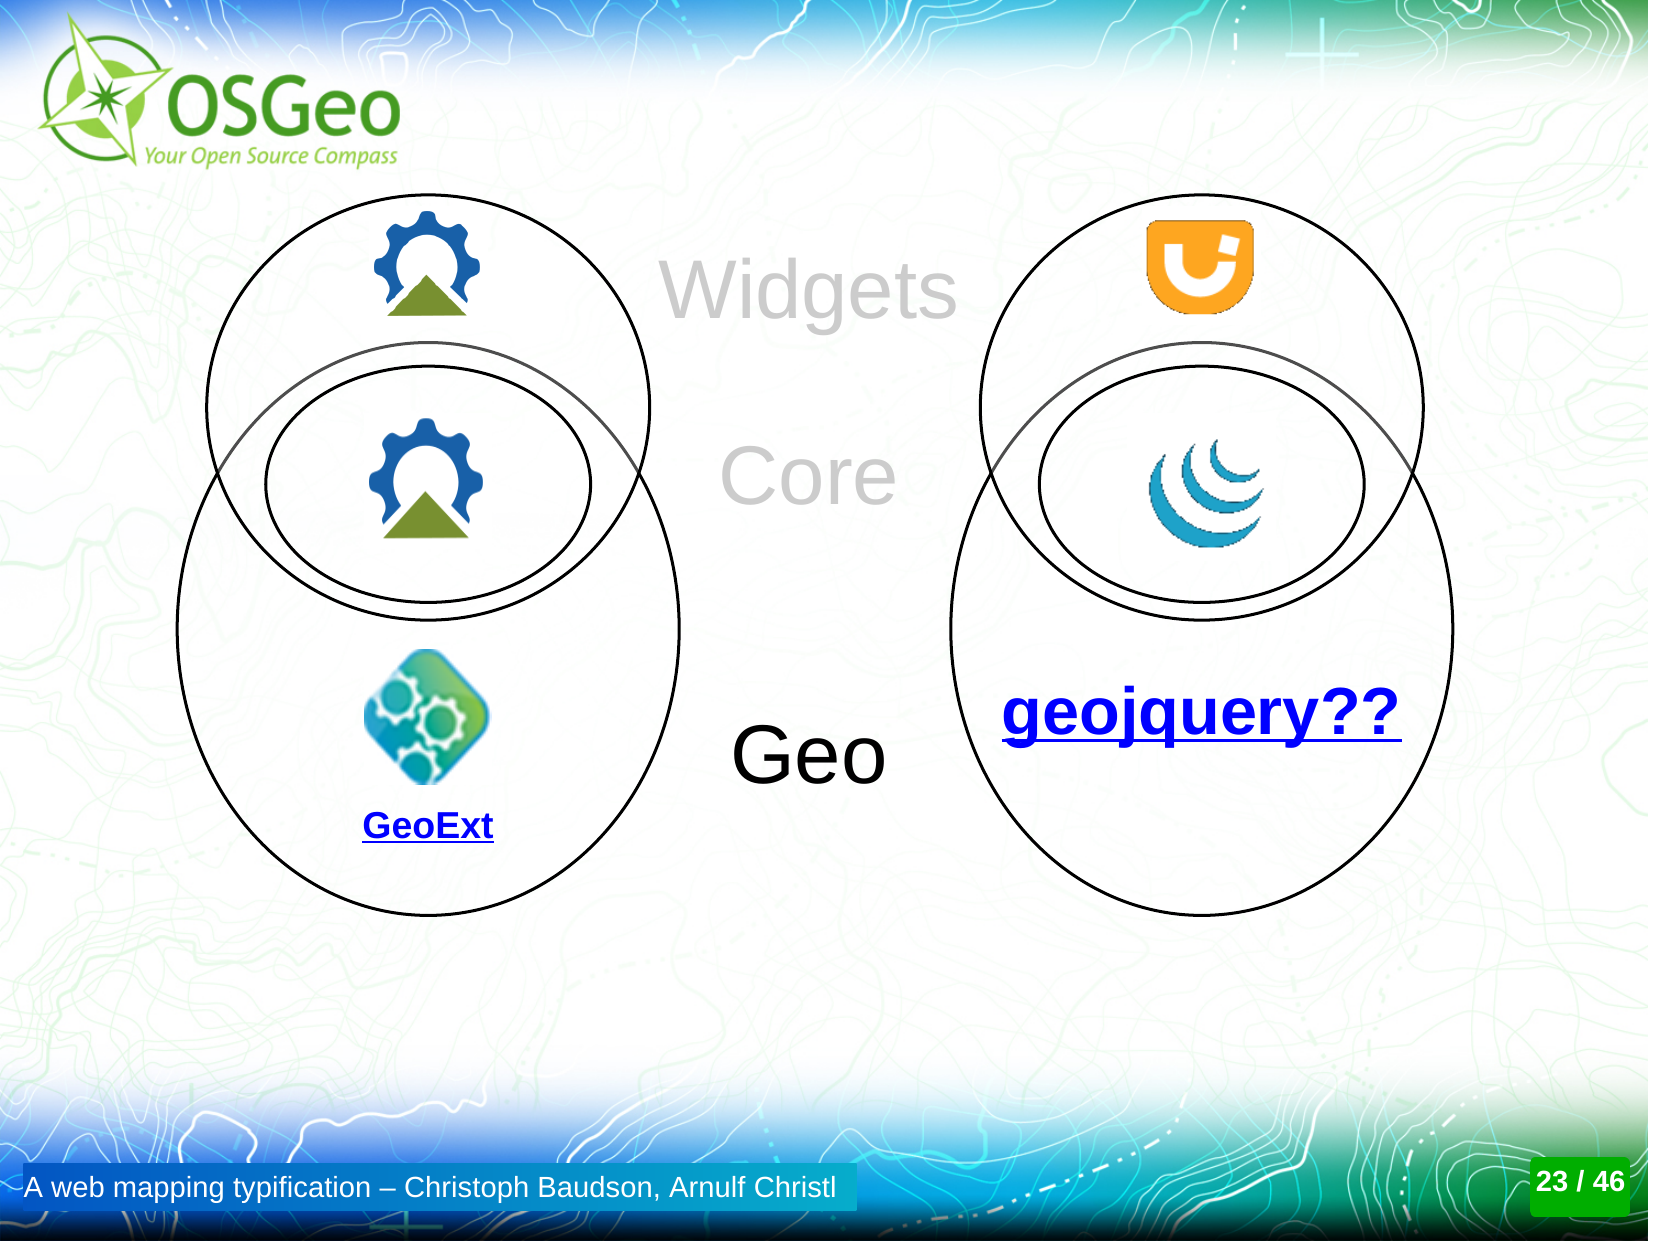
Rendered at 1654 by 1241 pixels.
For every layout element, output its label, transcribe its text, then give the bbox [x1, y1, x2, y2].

text_box geojquery?? [986, 666, 1417, 768]
picture [0, 0, 1648, 1241]
text_box GeoExt [347, 797, 509, 861]
text_box Widgets Core Geo [643, 236, 975, 871]
text_box [975, 194, 1453, 916]
text_box [177, 194, 643, 916]
